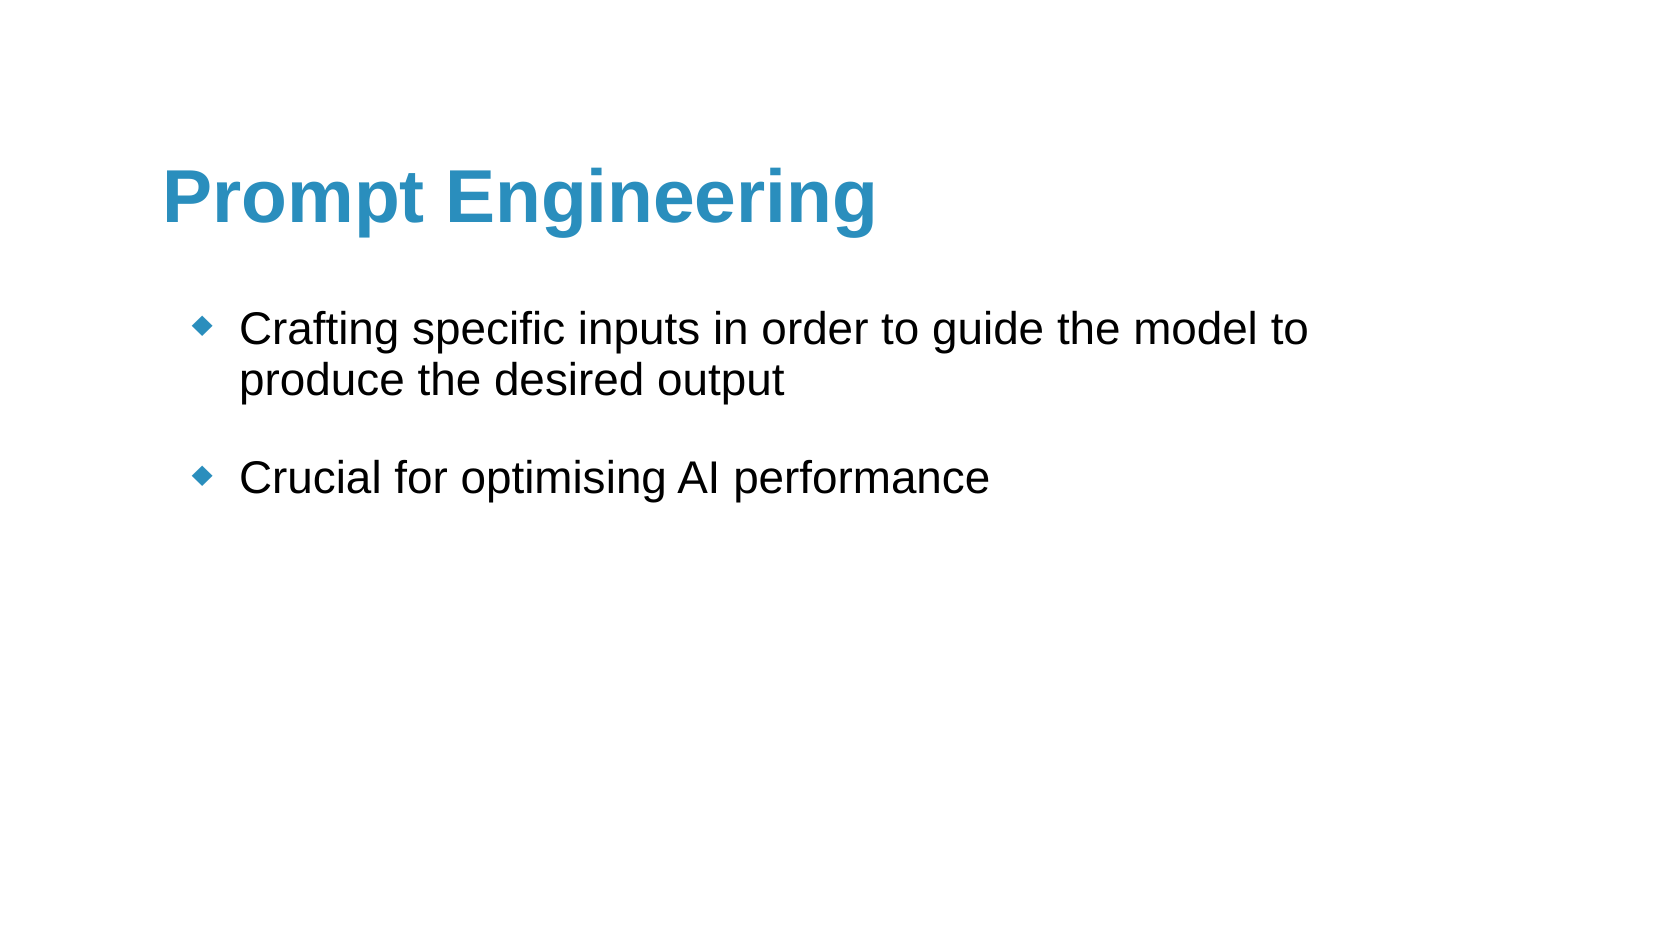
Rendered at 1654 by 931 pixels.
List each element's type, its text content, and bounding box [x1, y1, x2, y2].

text_box Crafting specific inputs in order to guide the model to produce the desired output Crucial for optimising AI performance [177, 295, 1447, 931]
text_box Prompt Engineering [147, 147, 1093, 331]
